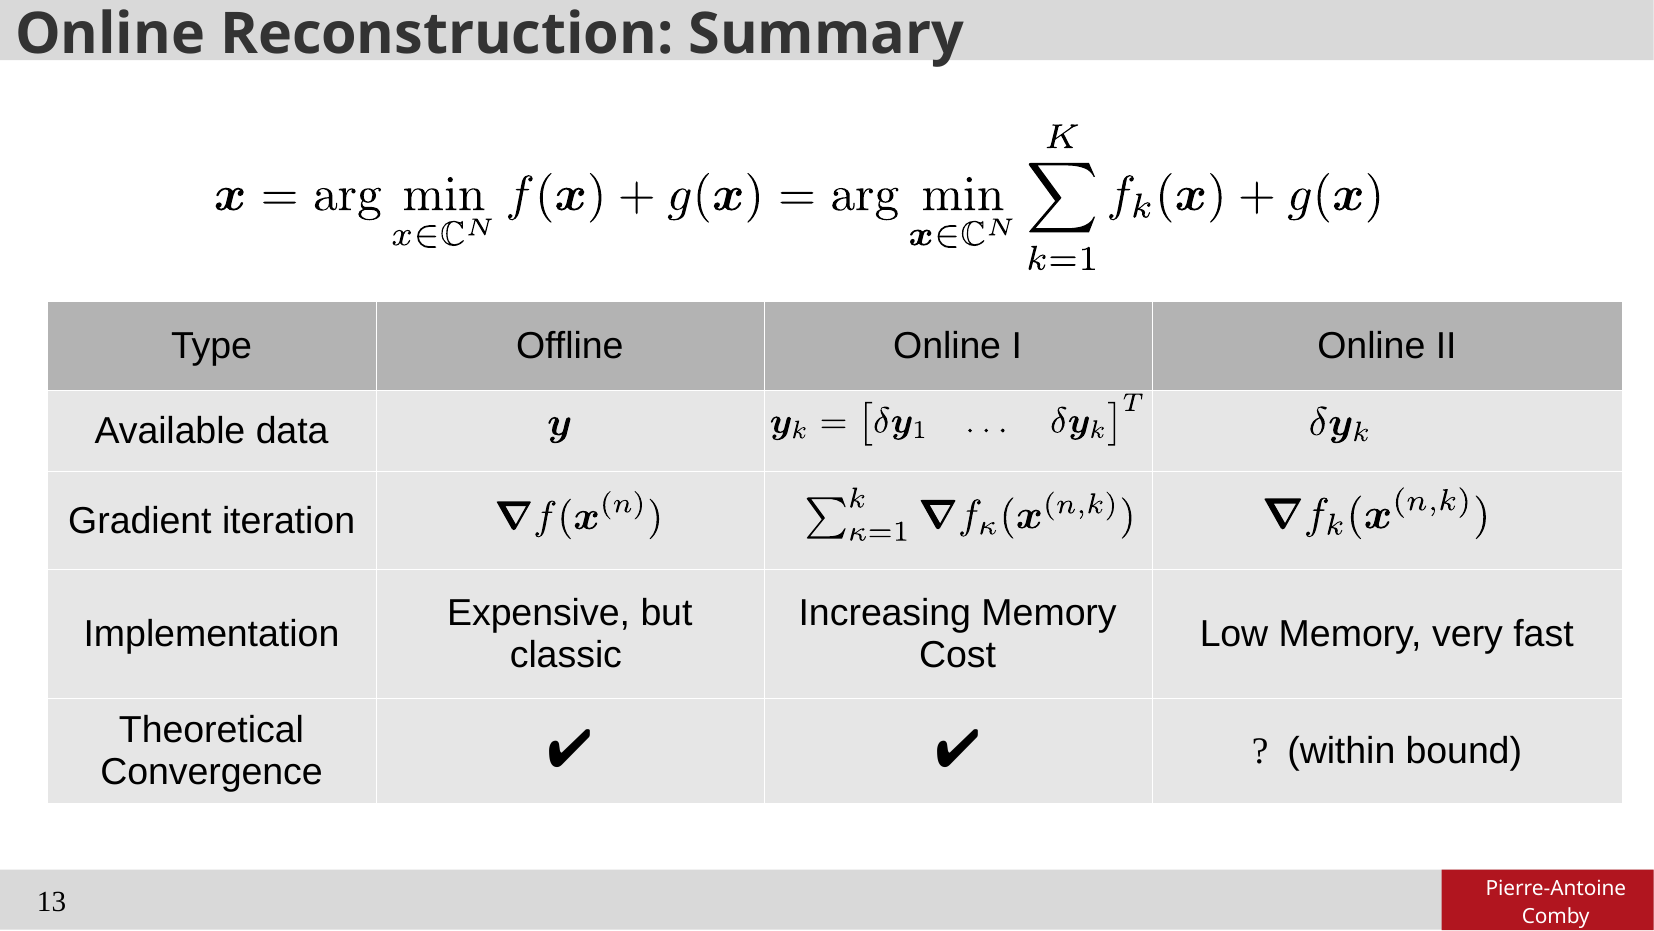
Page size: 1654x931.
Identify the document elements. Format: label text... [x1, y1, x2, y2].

text_box [1240, 181, 1274, 215]
text_box [1367, 173, 1380, 223]
text_box [910, 229, 932, 246]
text_box [1365, 508, 1390, 529]
text_box [561, 498, 571, 540]
text_box [1176, 187, 1205, 211]
text_box [392, 229, 412, 246]
text_box [1051, 406, 1067, 433]
text_box [215, 187, 244, 211]
text_box [1333, 187, 1362, 211]
text_box [358, 187, 382, 221]
text_box [314, 187, 338, 211]
text_box [468, 218, 493, 236]
text_box [613, 499, 632, 513]
table_cell Increasing Memory Cost [765, 570, 1152, 698]
table_cell [377, 472, 764, 569]
text_box [556, 187, 585, 211]
text_box [1264, 498, 1302, 530]
text_box [770, 416, 791, 441]
table_header Online I [765, 302, 1152, 390]
text_box [1160, 173, 1172, 223]
table_cell Low Memory, very fast [1153, 570, 1622, 698]
text_box [1106, 491, 1115, 521]
text_box [856, 188, 874, 211]
table_cell Theoretical Convergence [48, 699, 376, 803]
text_box [1079, 510, 1084, 519]
text_box [634, 491, 642, 520]
table_header Type [48, 302, 376, 390]
table_cell ? (within bound) [1153, 699, 1622, 803]
text_box [589, 173, 602, 223]
text_box [874, 406, 890, 433]
text_box [1306, 497, 1328, 538]
table_cell Available data [48, 391, 376, 471]
text_box [961, 220, 985, 247]
text_box [620, 181, 654, 215]
text_box [793, 420, 806, 439]
text_box [649, 498, 660, 540]
text_box [1046, 491, 1054, 521]
text_box [1121, 497, 1132, 539]
text_box [1407, 496, 1427, 511]
text_box [1088, 493, 1103, 514]
text_box [988, 218, 1013, 236]
table_cell Implementation [48, 570, 376, 698]
text_box [1327, 513, 1343, 535]
text_box [1057, 500, 1075, 514]
text_box [978, 188, 1004, 211]
text_box [507, 175, 533, 221]
text_box [980, 521, 997, 535]
text_box [747, 173, 759, 223]
text_box [1440, 489, 1456, 511]
text_box [697, 173, 709, 223]
text_box [937, 225, 957, 248]
table_cell Gradient iteration [48, 472, 376, 569]
text_box [445, 188, 457, 211]
text_box [964, 188, 976, 211]
text_box [875, 187, 899, 221]
text_box [417, 225, 437, 248]
text_box [1310, 406, 1327, 436]
text_box [1317, 173, 1330, 223]
text_box [1082, 246, 1095, 270]
title Online Reconstruction: Summary [15, 0, 1504, 66]
text_box [1017, 509, 1041, 529]
text_box [1350, 495, 1362, 540]
table_cell [377, 391, 764, 471]
text_box [667, 188, 691, 221]
text_box [1475, 495, 1486, 540]
table_header Online II [1153, 302, 1622, 390]
text_box [1003, 497, 1014, 539]
text_box [923, 188, 962, 211]
text_box [1210, 173, 1222, 223]
text_box [920, 499, 956, 530]
table_cell [765, 472, 1152, 569]
text_box [1028, 162, 1096, 233]
text_box [1431, 506, 1435, 517]
text_box [1108, 401, 1116, 446]
text_box [914, 421, 925, 439]
text_box [1329, 416, 1352, 444]
text_box [850, 527, 866, 541]
text_box [496, 501, 531, 531]
text_box [338, 188, 356, 211]
text_box [539, 173, 552, 223]
text_box [1091, 420, 1104, 439]
text_box [850, 487, 865, 508]
table_cell Expensive, but classic [377, 570, 764, 698]
text_box [1459, 487, 1468, 518]
text_box [1123, 393, 1143, 411]
text_box [1068, 415, 1090, 440]
text_box [441, 220, 464, 247]
text_box [1046, 124, 1079, 149]
table_cell ✔ [377, 699, 764, 803]
text_box [895, 521, 907, 541]
text_box [603, 491, 611, 520]
text_box [806, 497, 846, 539]
text_box [447, 176, 453, 183]
text_box [865, 401, 873, 446]
table_cell [1153, 391, 1622, 471]
table_header Offline [377, 302, 764, 390]
text_box [535, 500, 556, 538]
text_box [832, 187, 855, 211]
text_box [1109, 175, 1134, 221]
text_box [966, 176, 972, 183]
text_box [1395, 487, 1404, 518]
text_box [1133, 193, 1151, 218]
text_box [891, 415, 912, 440]
text_box [1354, 421, 1369, 442]
text_box [574, 510, 598, 530]
table_cell [1153, 472, 1622, 569]
table_cell ✔ [765, 699, 1152, 803]
text_box [1287, 188, 1311, 221]
text_box [1028, 245, 1046, 271]
text_box [404, 188, 443, 211]
text_box [548, 416, 571, 444]
text_box [960, 499, 981, 537]
table_cell [765, 391, 1152, 471]
text_box [459, 188, 485, 211]
text_box [713, 187, 742, 211]
